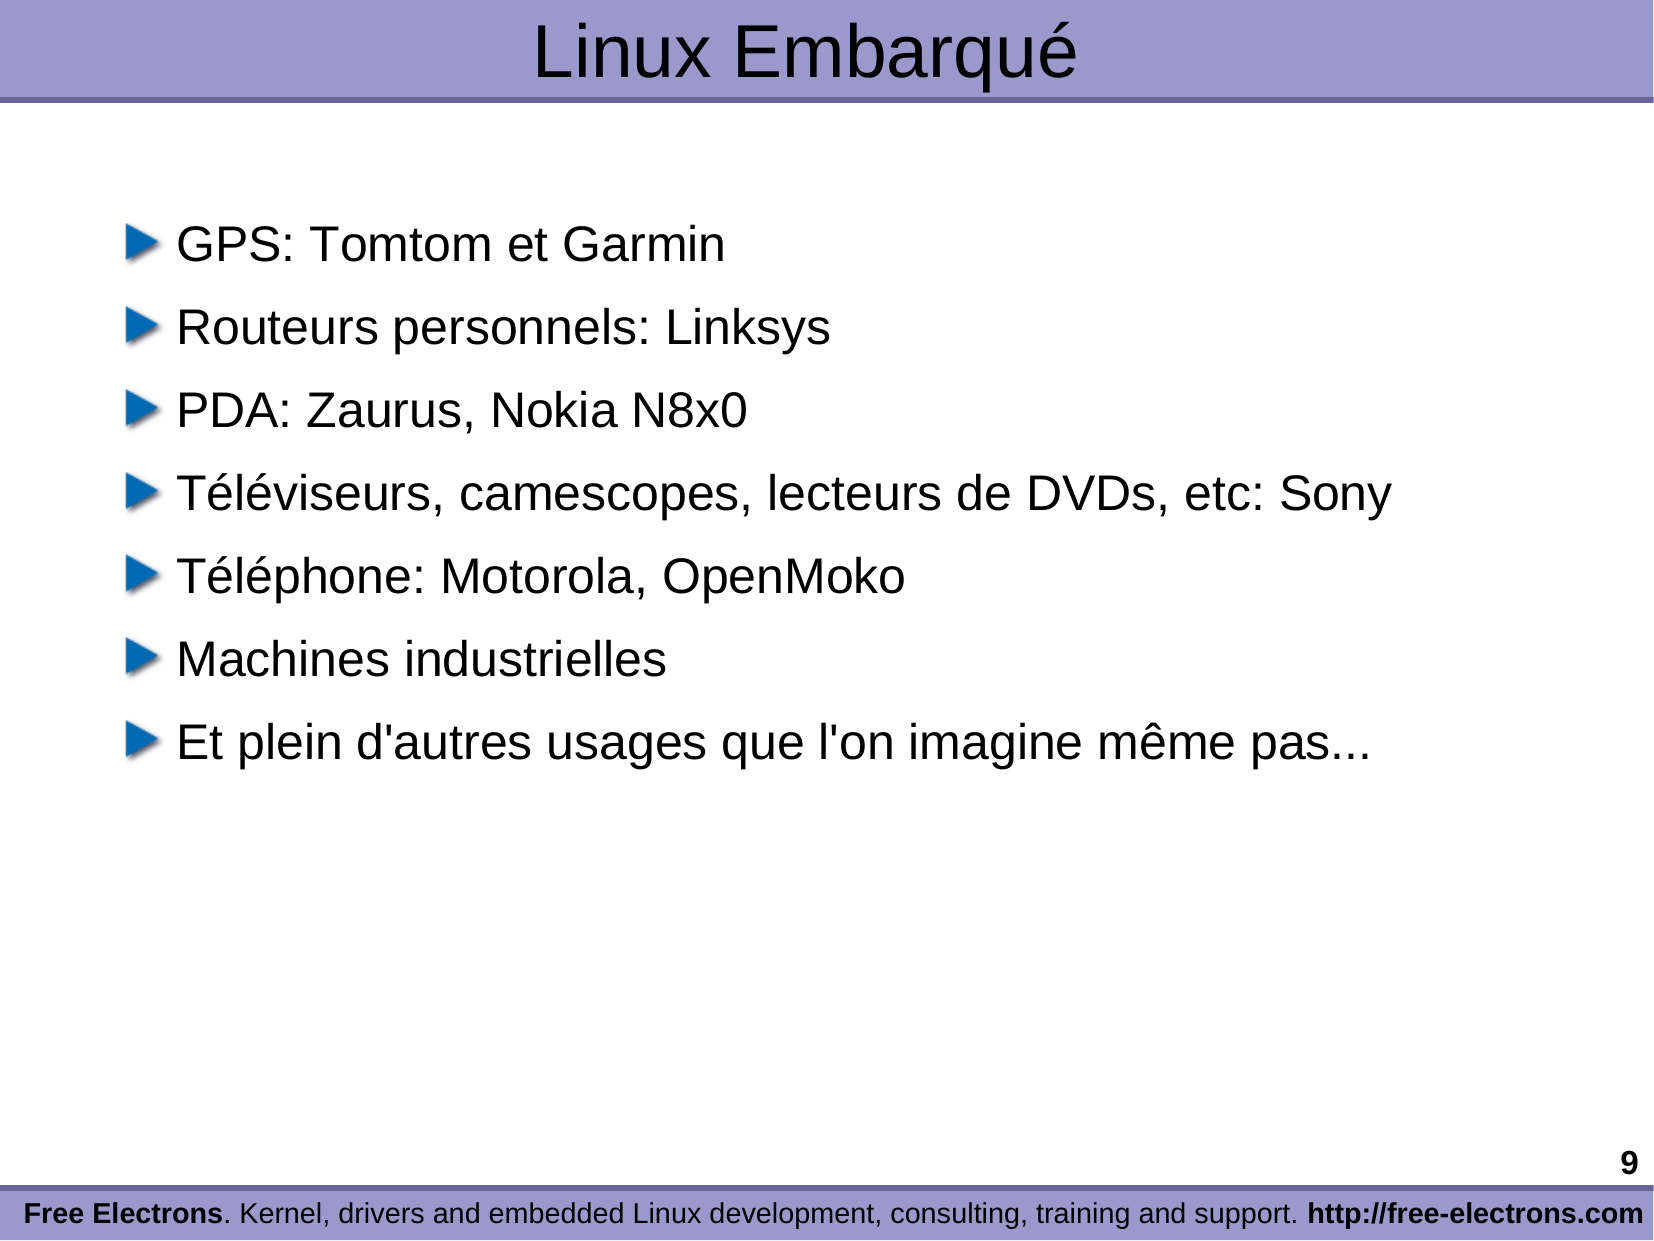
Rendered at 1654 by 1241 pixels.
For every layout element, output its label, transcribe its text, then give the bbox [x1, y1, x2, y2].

list GPS: Tomtom et Garmin Routeurs personnels: Linksys PDA: Zaurus, Nokia N8x0 Téléviseurs, camescopes, lecteurs de DVDs, etc: Sony Téléphone: Motorola, OpenMoko Machines industrielles Et plein d'autres usages que l'on imagine même pas... [105, 216, 1518, 1066]
title Linux Embarqué [60, 4, 1551, 98]
